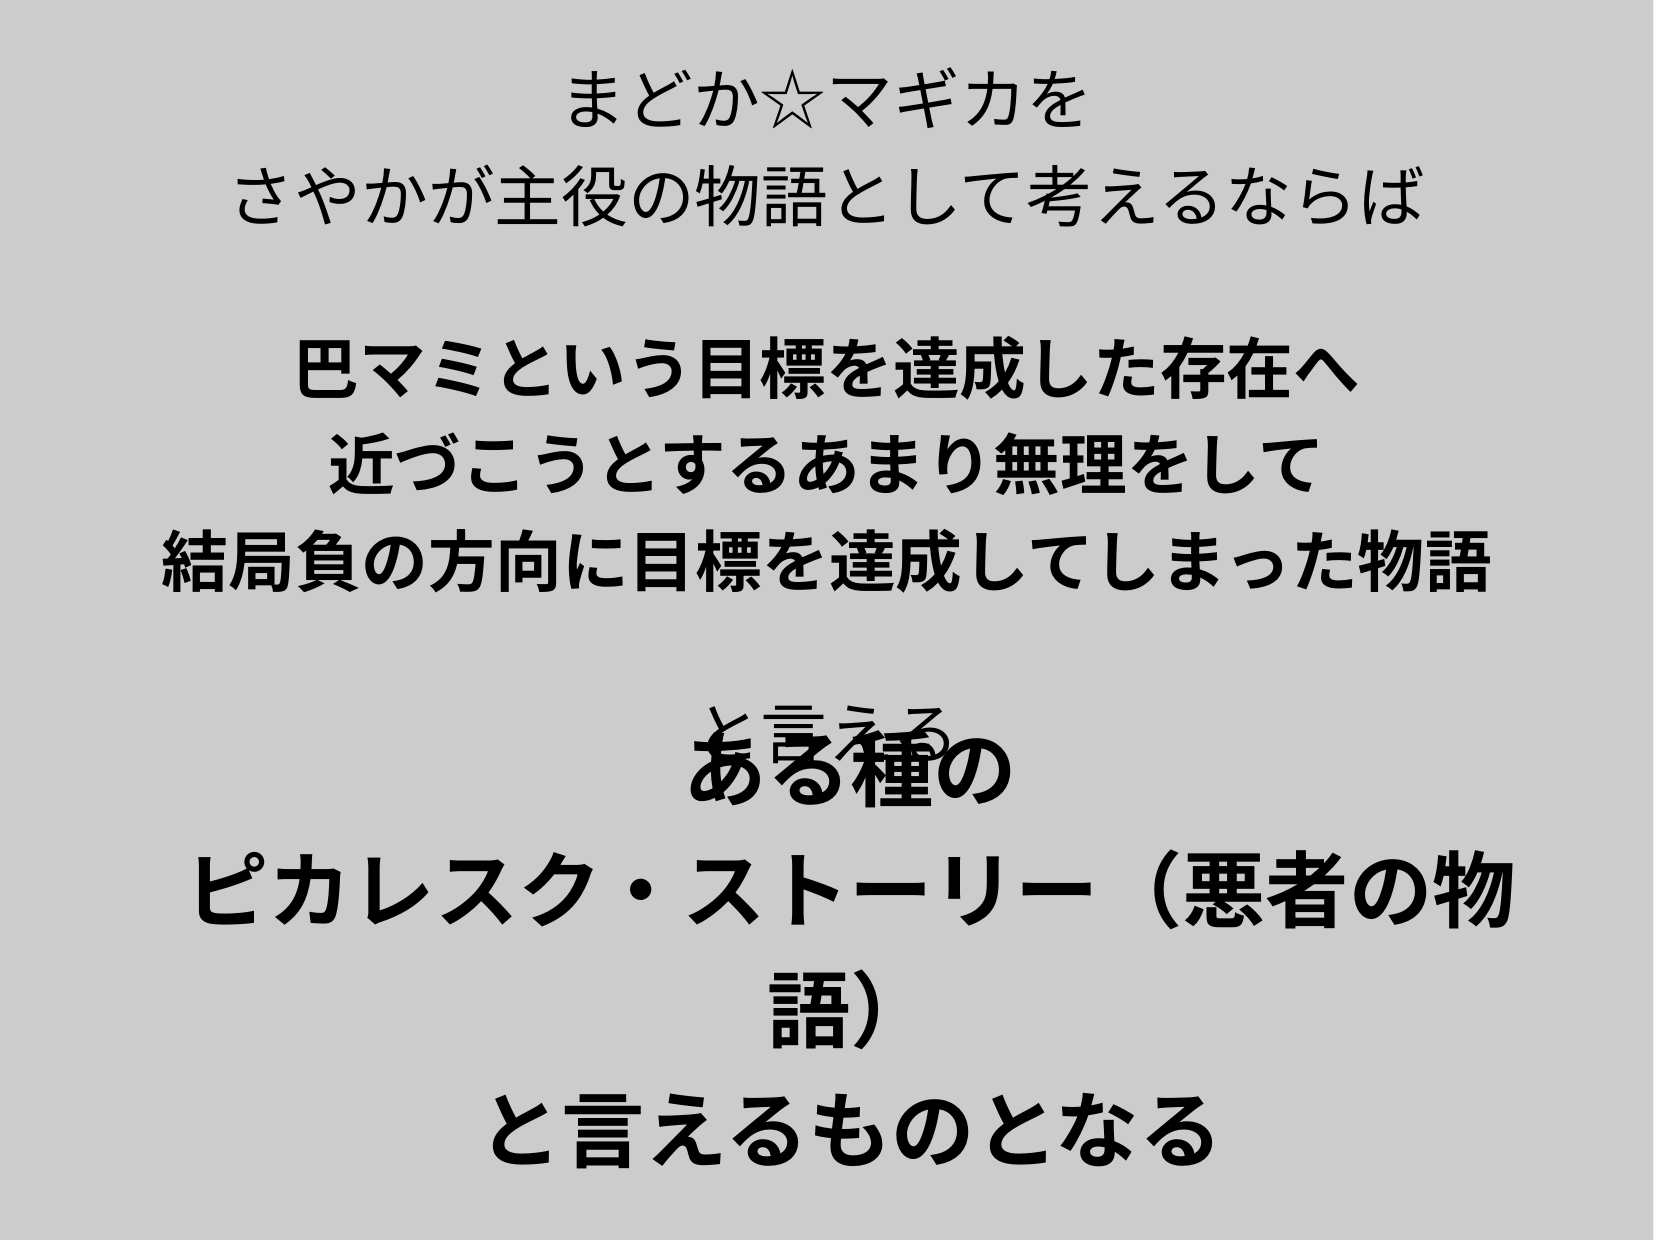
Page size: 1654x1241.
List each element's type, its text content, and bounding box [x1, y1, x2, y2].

subtitle まどか☆マギカを さやかが主役の物語として考えるならば 巴マミという目標を達成した存在へ 近づこうとするあまり無理をして 結局負の方向に目標を達成してしまった物語 と言える [82, 56, 1571, 768]
text_box ある種の ピカレスク・ストーリー（悪者の物語） と言えるものとなる [106, 767, 1595, 1123]
